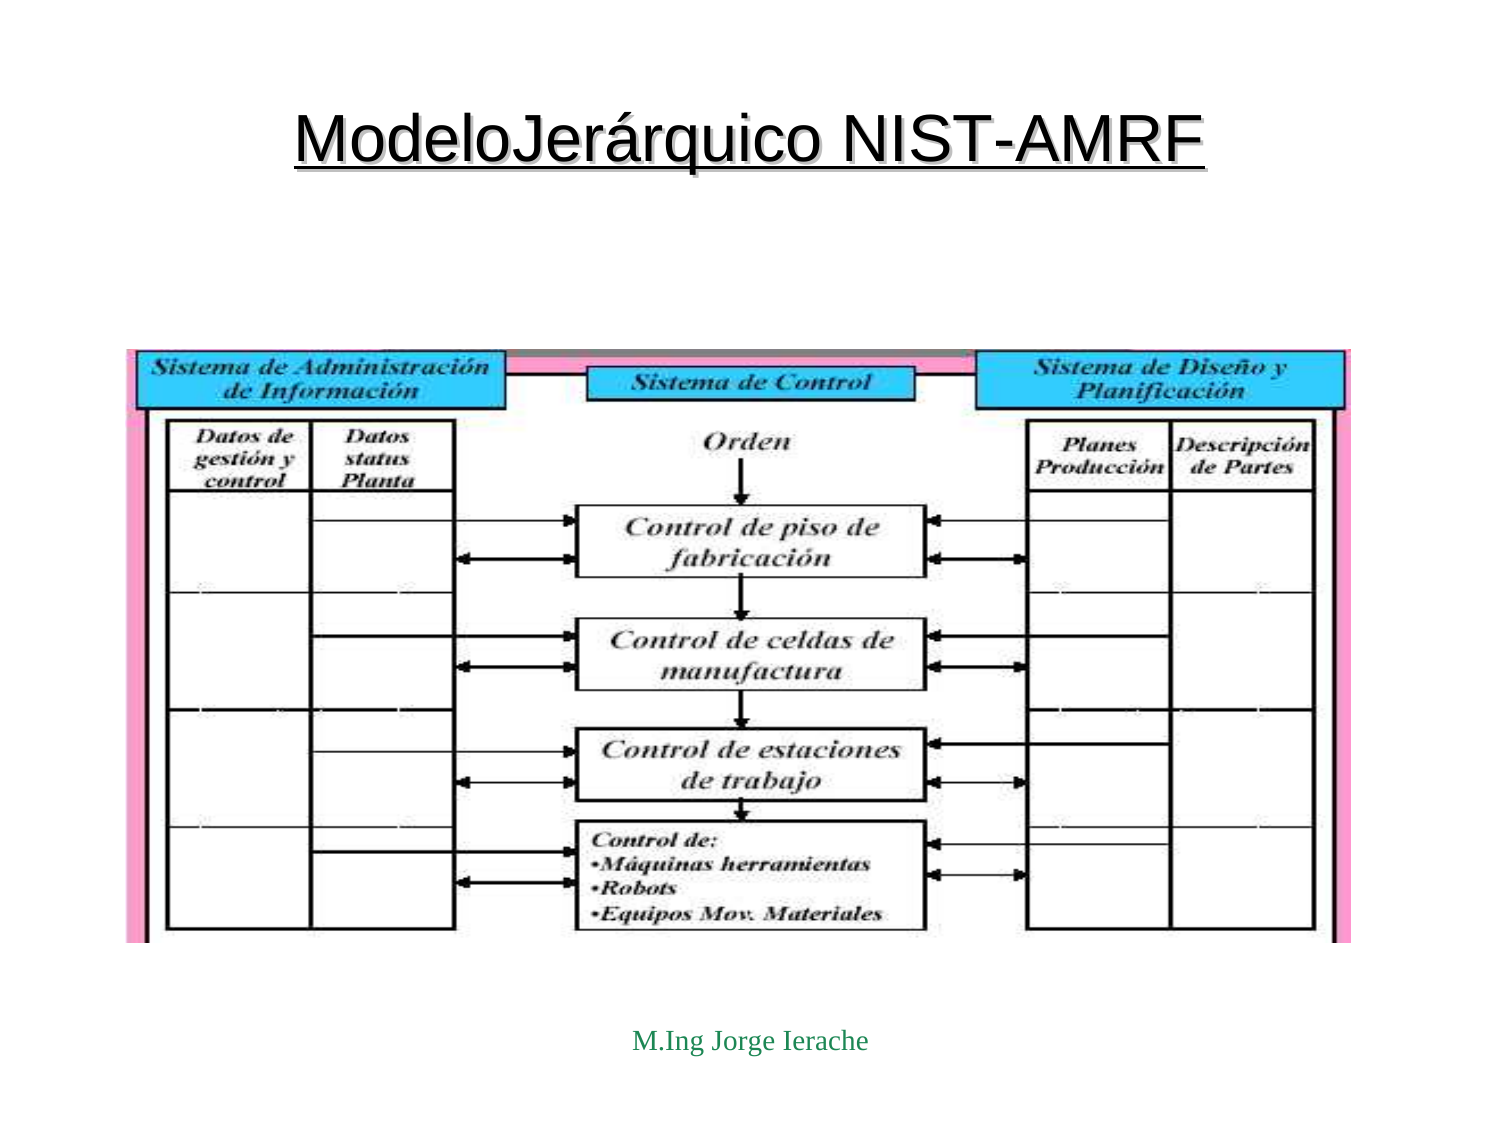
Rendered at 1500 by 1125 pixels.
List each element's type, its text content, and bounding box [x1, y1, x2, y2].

title ModeloJerárquico NIST-AMRF [74, 44, 1425, 233]
picture [125, 349, 1351, 943]
